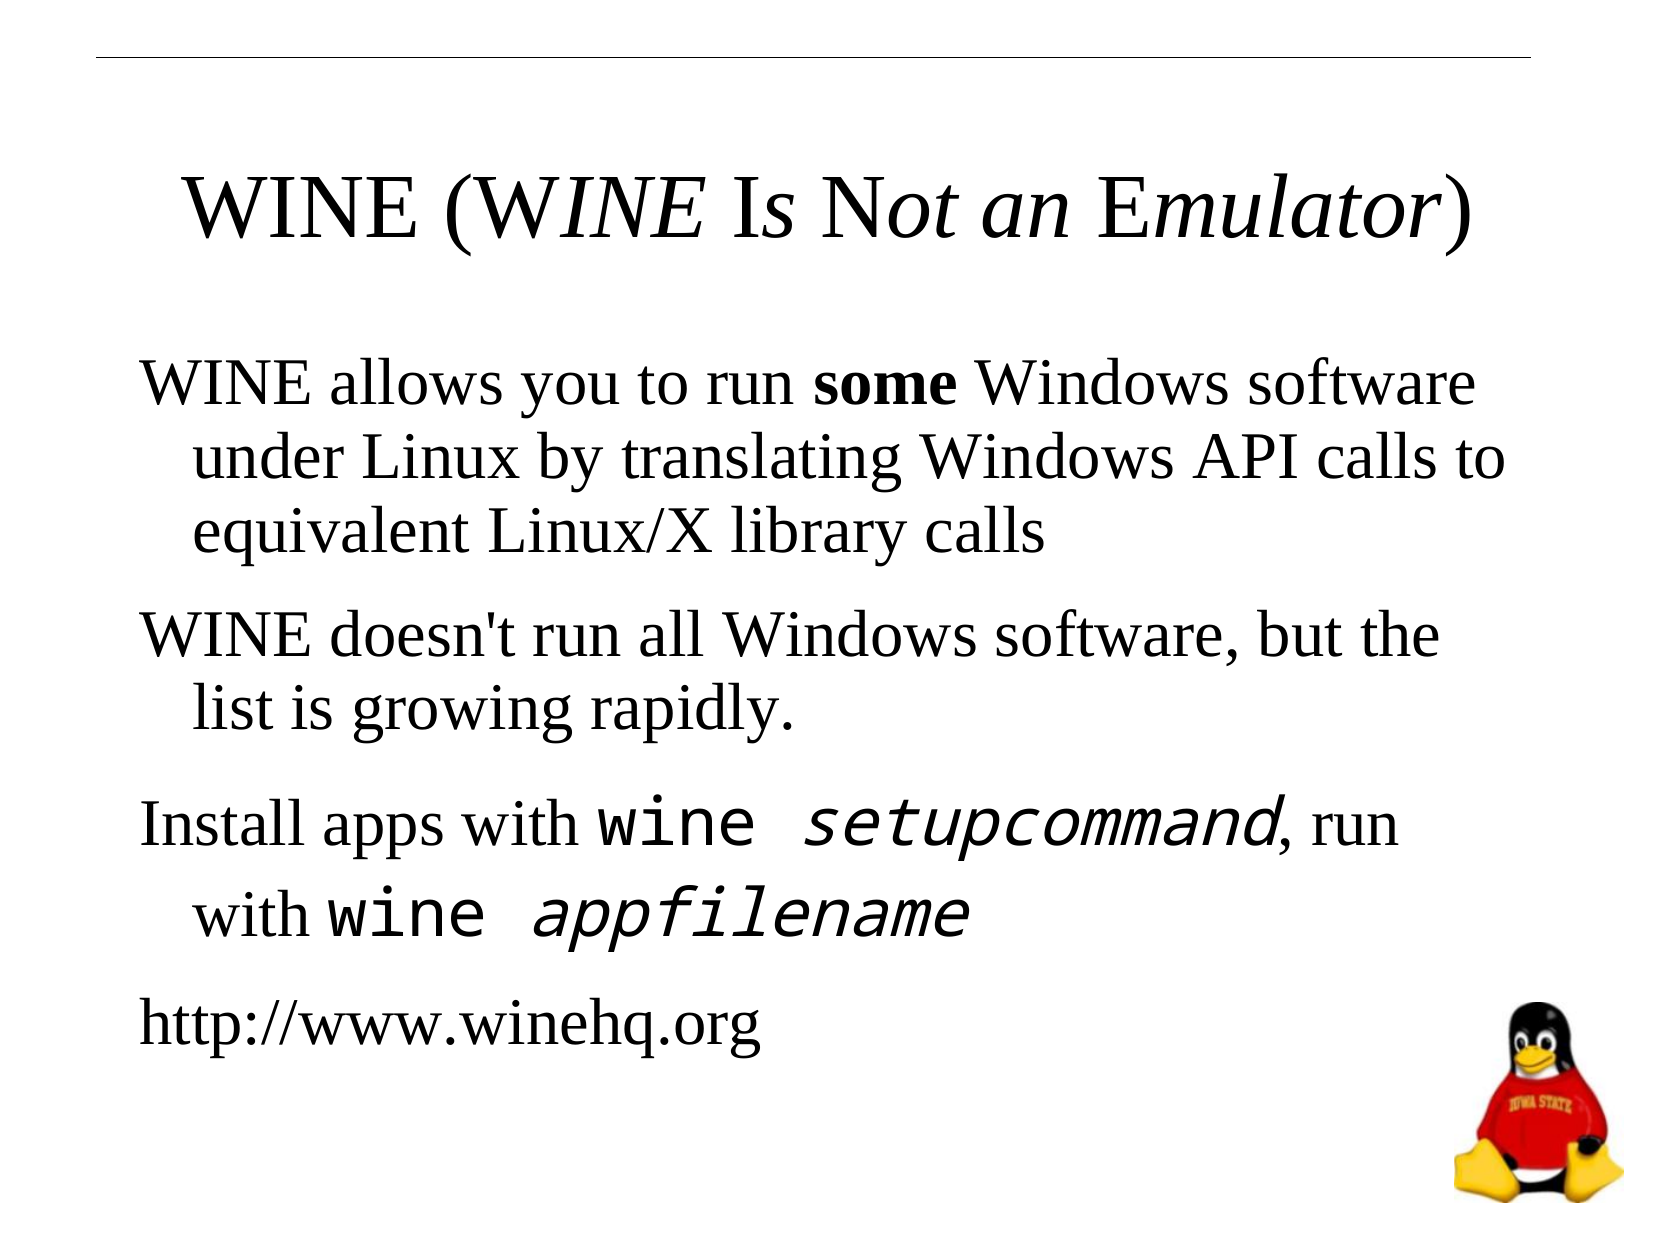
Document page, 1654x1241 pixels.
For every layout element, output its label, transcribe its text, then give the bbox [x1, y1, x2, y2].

title WINE (WINE Is Not an Emulator) [121, 102, 1534, 311]
list WINE allows you to run some Windows software under Linux by translating Windows API calls to equivalent Linux/X library calls WINE doesn't run all Windows software, but the list is growing rapidly. Install apps with wine setupcommand, run with wine appfilename http://www.winehq.org [121, 344, 1534, 1183]
picture [1454, 1002, 1624, 1203]
